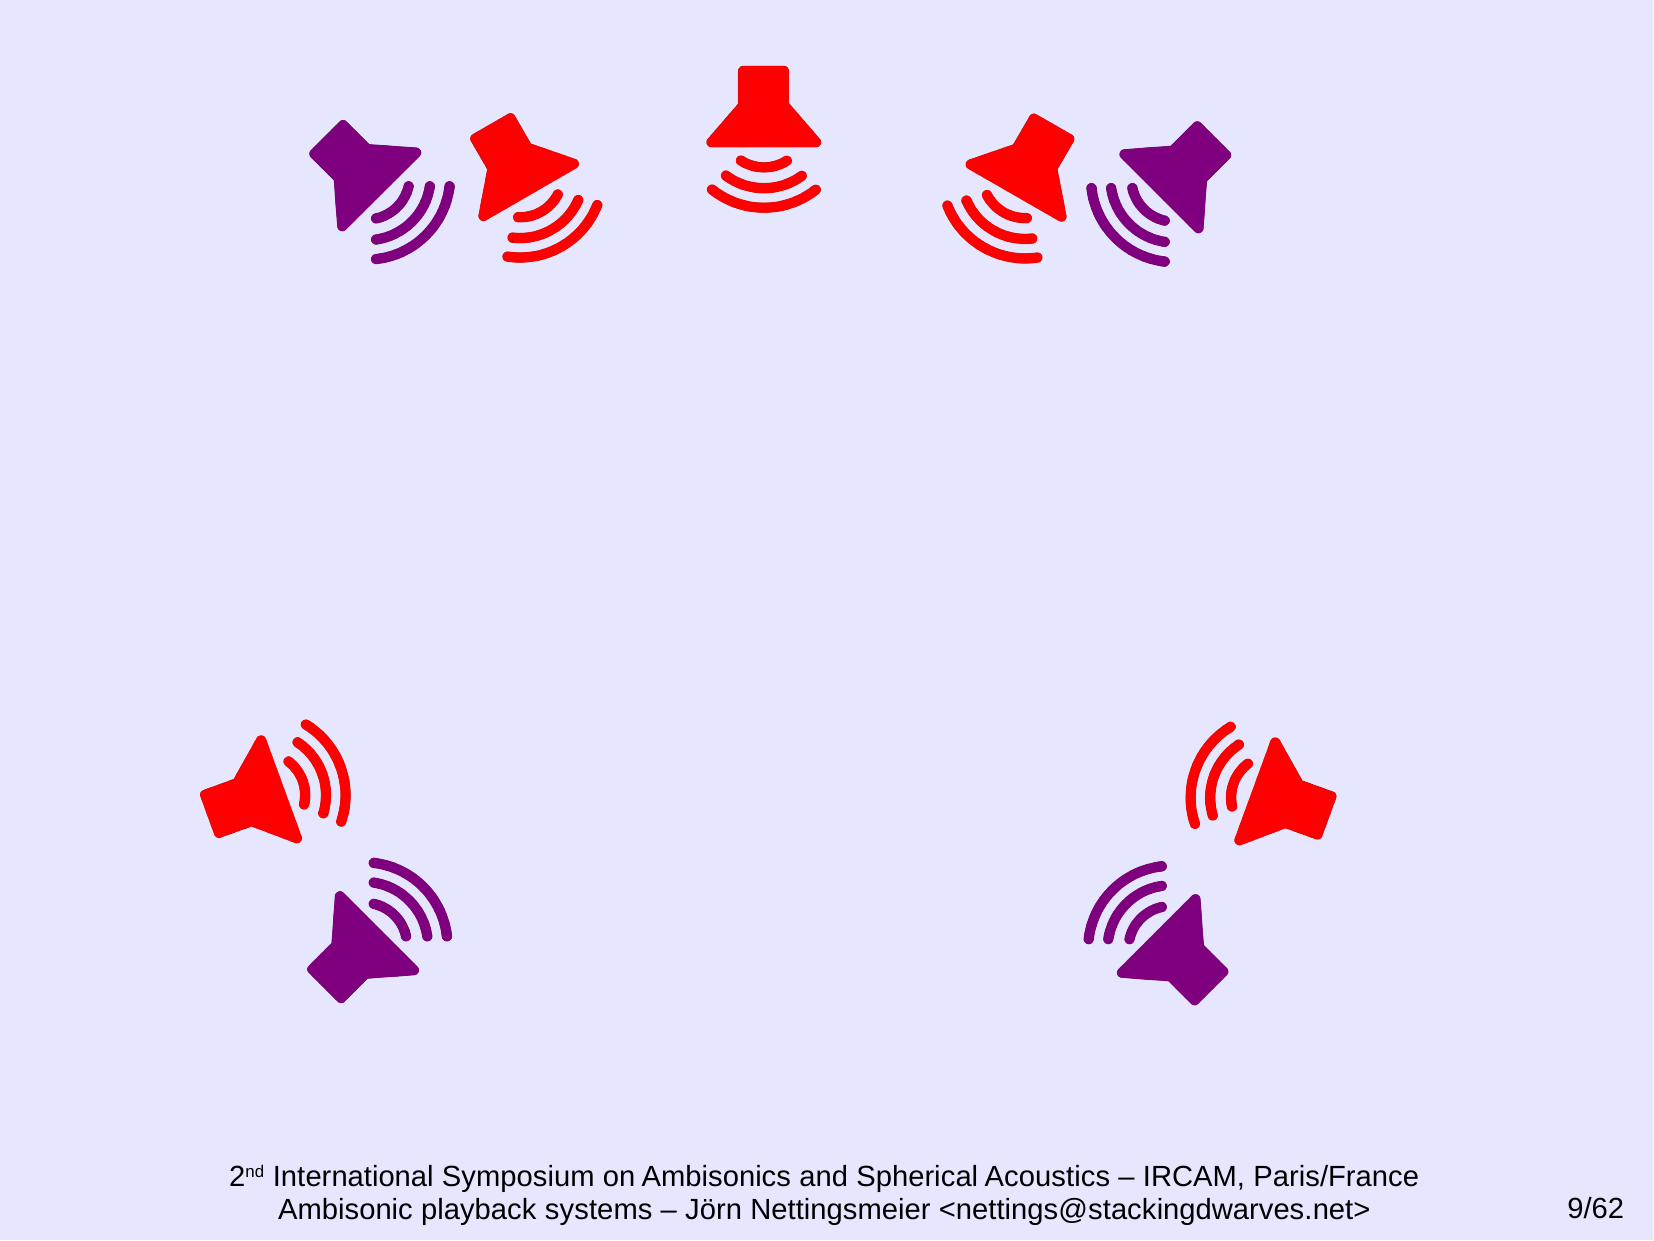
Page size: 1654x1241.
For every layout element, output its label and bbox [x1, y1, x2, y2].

subtitle [37, 49, 1613, 1109]
picture [682, 58, 842, 218]
picture [262, 75, 634, 301]
picture [1050, 689, 1364, 1051]
picture [173, 690, 488, 1050]
picture [907, 75, 1276, 300]
